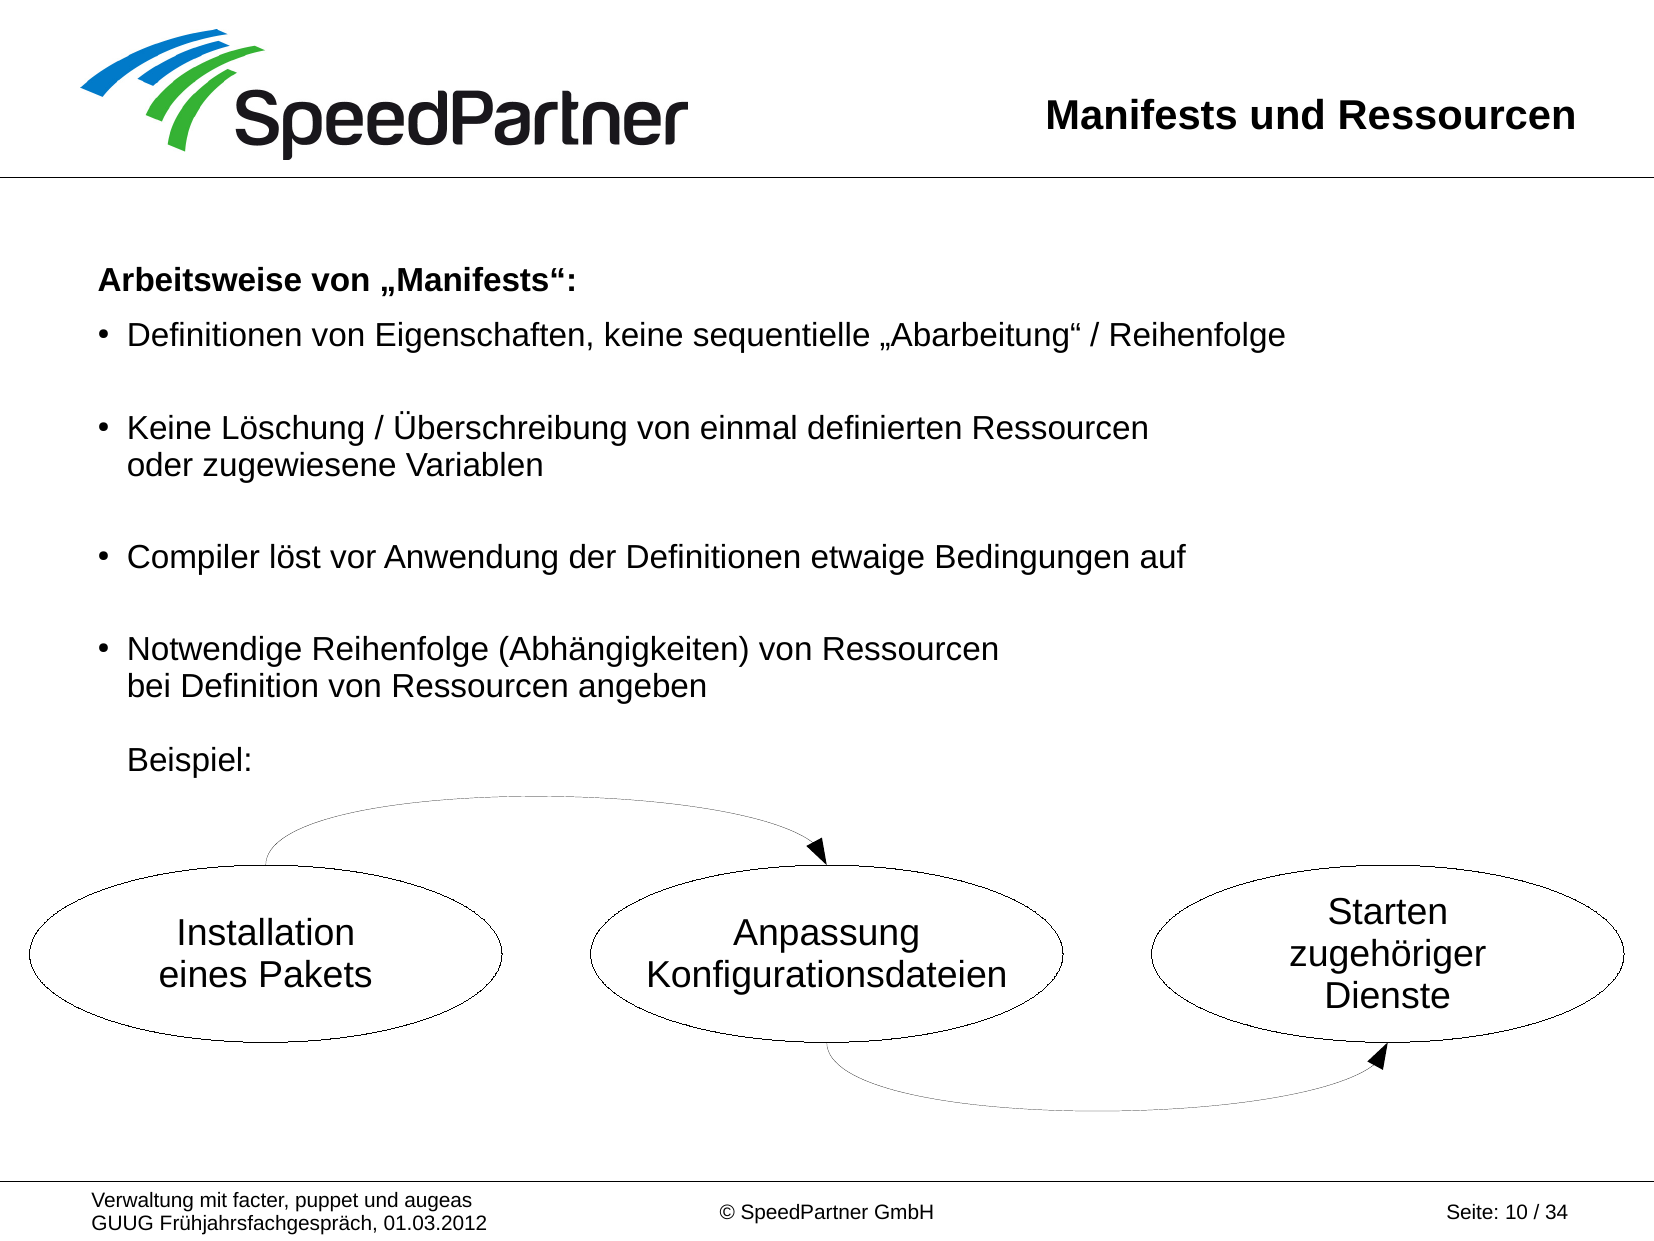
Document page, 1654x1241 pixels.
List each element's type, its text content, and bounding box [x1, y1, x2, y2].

text_box Anpassung Konfigurationsdateien [590, 865, 1064, 1043]
picture [80, 29, 688, 160]
text_box Installation eines Pakets [29, 865, 503, 1043]
text_box Arbeitsweise von „Manifests“: Definitionen von Eigenschaften, keine sequentielle „Abarbeitung“ / Reihenfolge Keine Löschung / Überschreibung von einmal definierten Ressourcen oder zugewiesene Variablen Compiler löst vor Anwendung der Definitionen etwaige Bedingungen auf Notwendige Reihenfolge (Abhängigkeiten) von Ressourcen bei Definition von Ressourcen angeben Beispiel: [82, 797, 1565, 1177]
text_box Starten zugehöriger Dienste [1151, 865, 1625, 1043]
text_box Arbeitsweise von „Manifests“: Definitionen von Eigenschaften, keine sequentielle „Abarbeitung“ / Reihenfolge Keine Löschung / Überschreibung von einmal definierten Ressourcen oder zugewiesene Variablen Compiler löst vor Anwendung der Definitionen etwaige Bedingungen auf Notwendige Reihenfolge (Abhängigkeiten) von Ressourcen bei Definition von Ressourcen angeben Beispiel: [82, 253, 1565, 1110]
title Manifests und Ressourcen [590, 70, 1577, 160]
